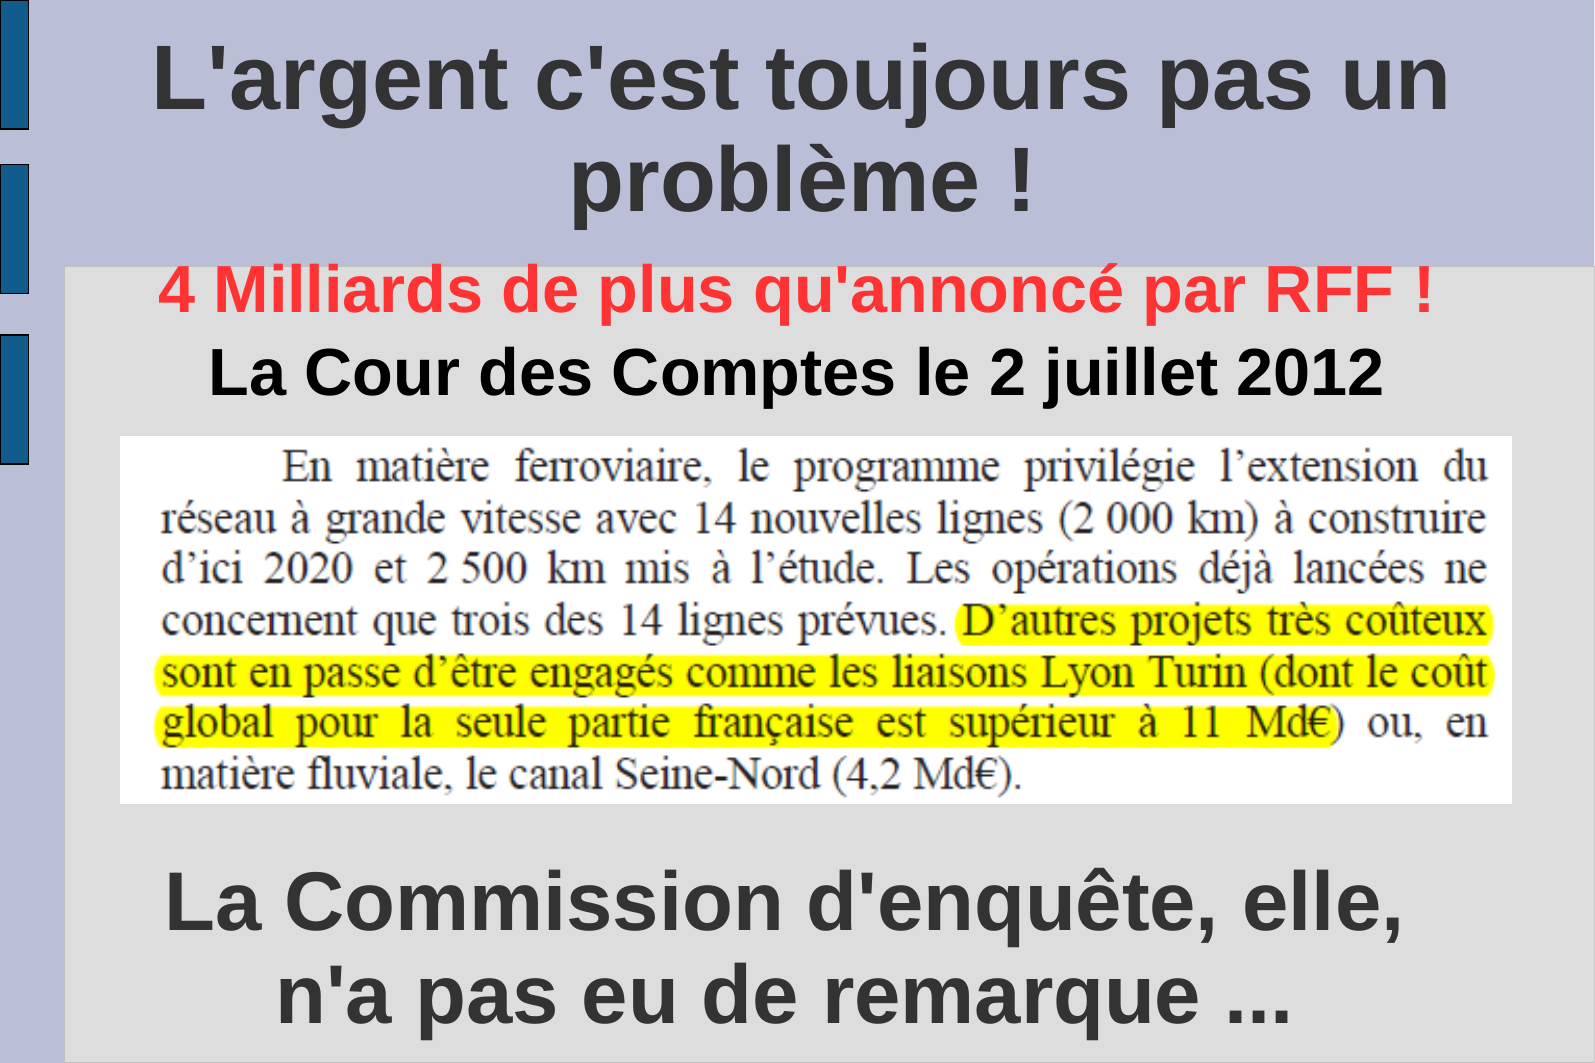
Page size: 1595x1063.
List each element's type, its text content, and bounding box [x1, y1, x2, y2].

text_box La Commission d'enquête, elle, n'a pas eu de remarque ... [11, 850, 1559, 1037]
text_box L'argent c'est toujours pas un problème ! [47, 21, 1559, 227]
text_box 4 Milliards de plus qu'annoncé par RFF ! [23, 248, 1571, 343]
text_box La Cour des Comptes le 2 juillet 2012 [23, 343, 1571, 426]
picture [120, 437, 1512, 804]
